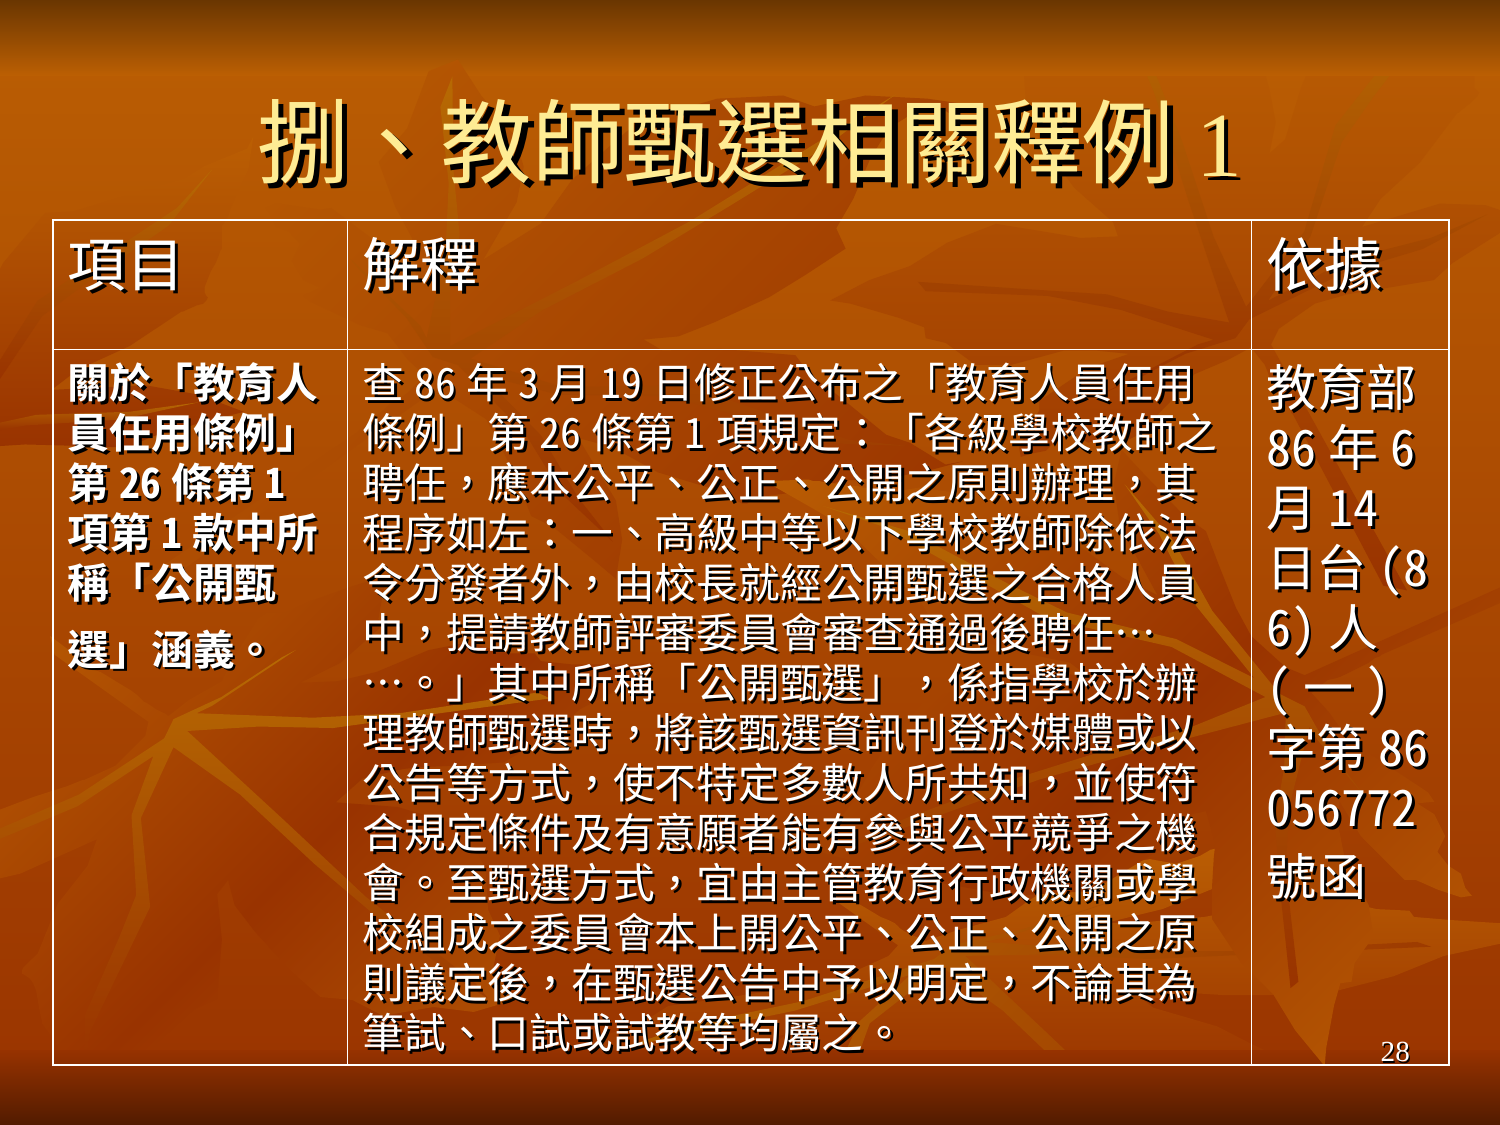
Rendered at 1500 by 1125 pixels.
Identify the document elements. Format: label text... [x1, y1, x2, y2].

table_header 依據 [1252, 221, 1448, 349]
table_cell 教育部86年6月14日台(86)人(一)字第86056772號函 [1252, 350, 1448, 1064]
table_header 解釋 [348, 221, 1251, 349]
title 捌、教師甄選相關釋例1 [75, 45, 1426, 219]
table_header 項目 [54, 221, 347, 349]
table_cell 查86年3月19日修正公布之「教育人員任用條例」第26條第1項規定：「各級學校教師之聘任，應本公平、公正、公開之原則辦理，其程序如左：一、高級中等以下學校教師除依法令分發者外，由校長就經公開甄選之合格人員中，提請教師評審委員會審查通過後聘任……。」其中所稱「公開甄選」，係指學校於辦理教師甄選時，將該甄選資訊刊登於媒體或以公告等方式，使不特定多數人所共知，並使符合規定條件及有意願者能有參與公平競爭之機會。至甄選方式，宜由主管教育行政機關或學校組成之委員會本上開公平、公正、公開之原則議定後，在甄選公告中予以明定，不論其為筆試、口試或試教等均屬之。 [348, 350, 1251, 1064]
table_cell 關於「教育人員任用條例」第26條第1項第1款中所稱「公開甄選」涵義。 [54, 350, 347, 1064]
